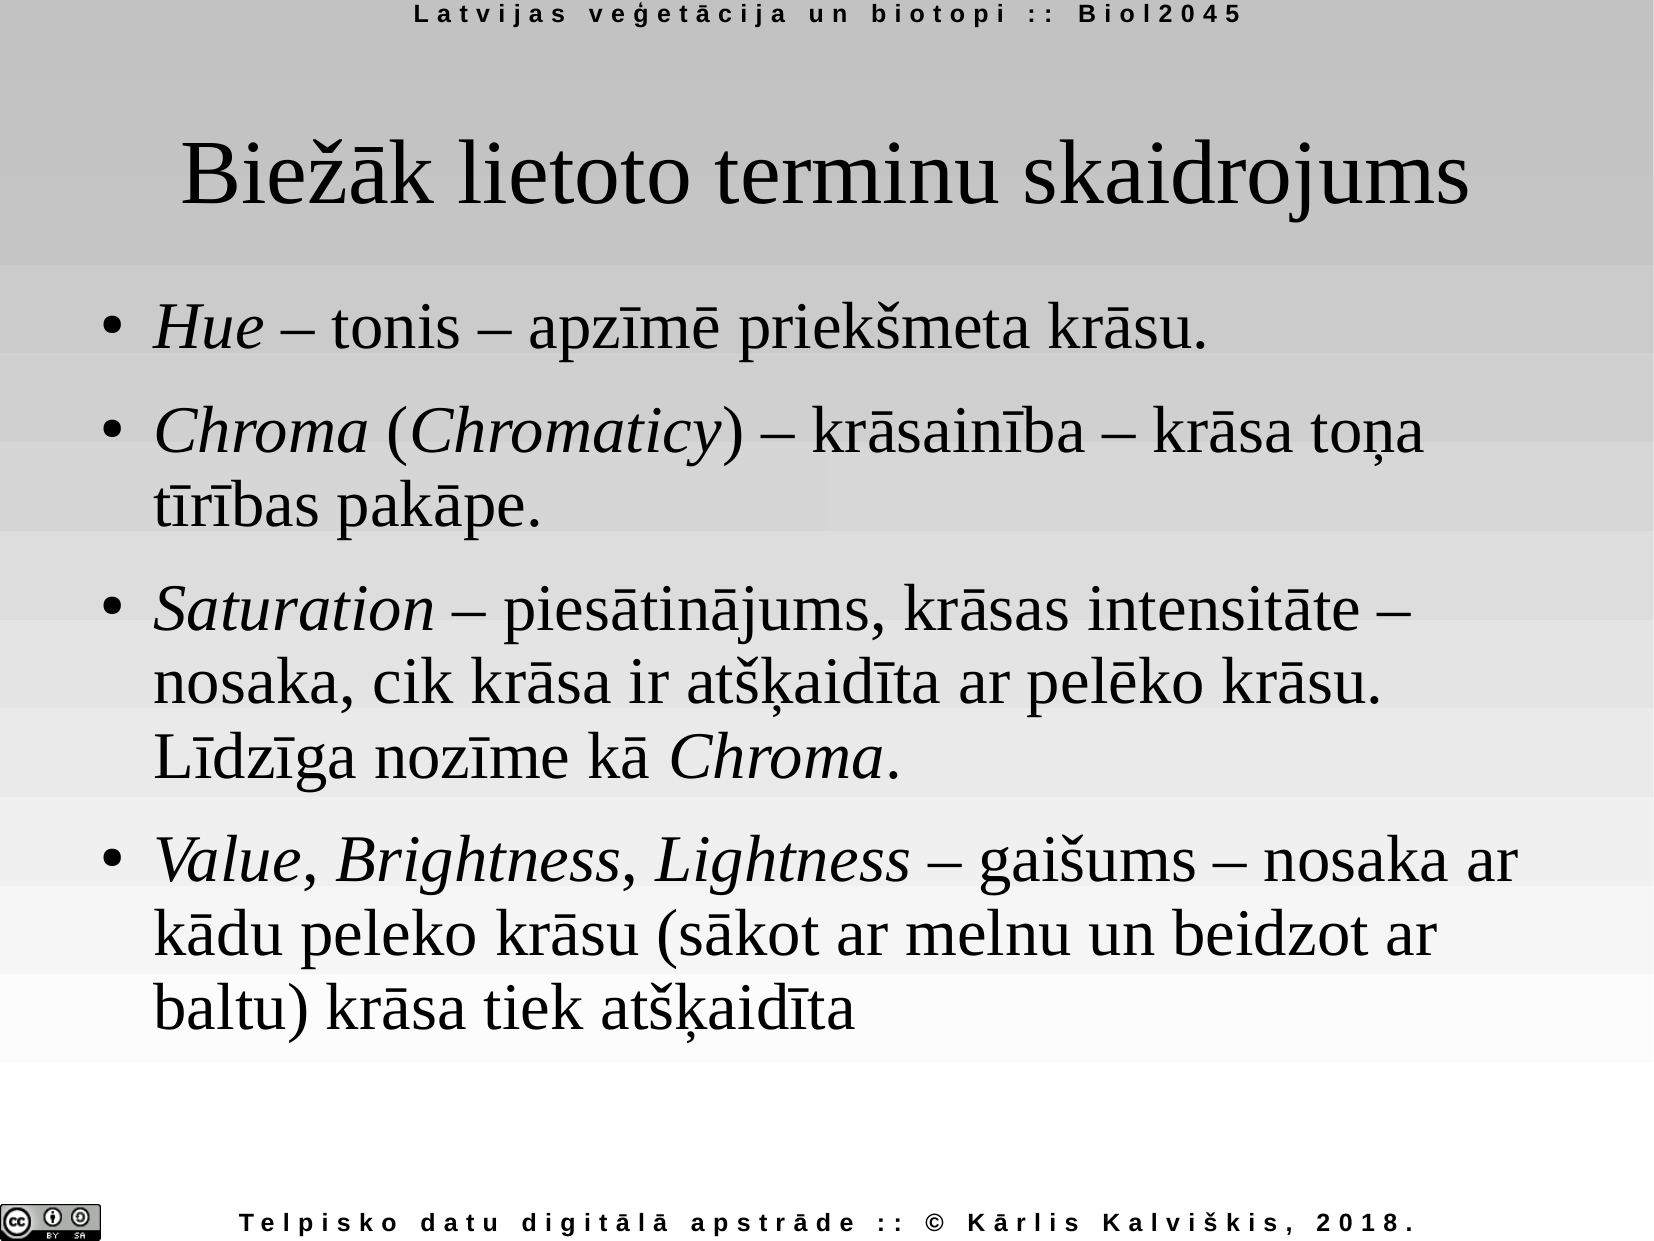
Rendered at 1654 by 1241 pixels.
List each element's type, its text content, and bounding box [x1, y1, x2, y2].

title Biežāk lietoto terminu skaidrojums [29, 49, 1625, 296]
list Hue – tonis – apzīmē priekšmeta krāsu. Chroma (Chromaticy) – krāsainība – krāsa toņa tīrības pakāpe. Saturation – piesātinājums, krāsas intensitāte – nosaka, cik krāsa ir atšķaidīta ar pelēko krāsu. Līdzīga nozīme kā Chroma. Value, Brightness, Lightness – gaišums – nosaka ar kādu peleko krāsu (sākot ar melnu un beidzot ar baltu) krāsa tiek atšķaidīta [82, 289, 1571, 1113]
picture [0, 0, 1654, 1241]
